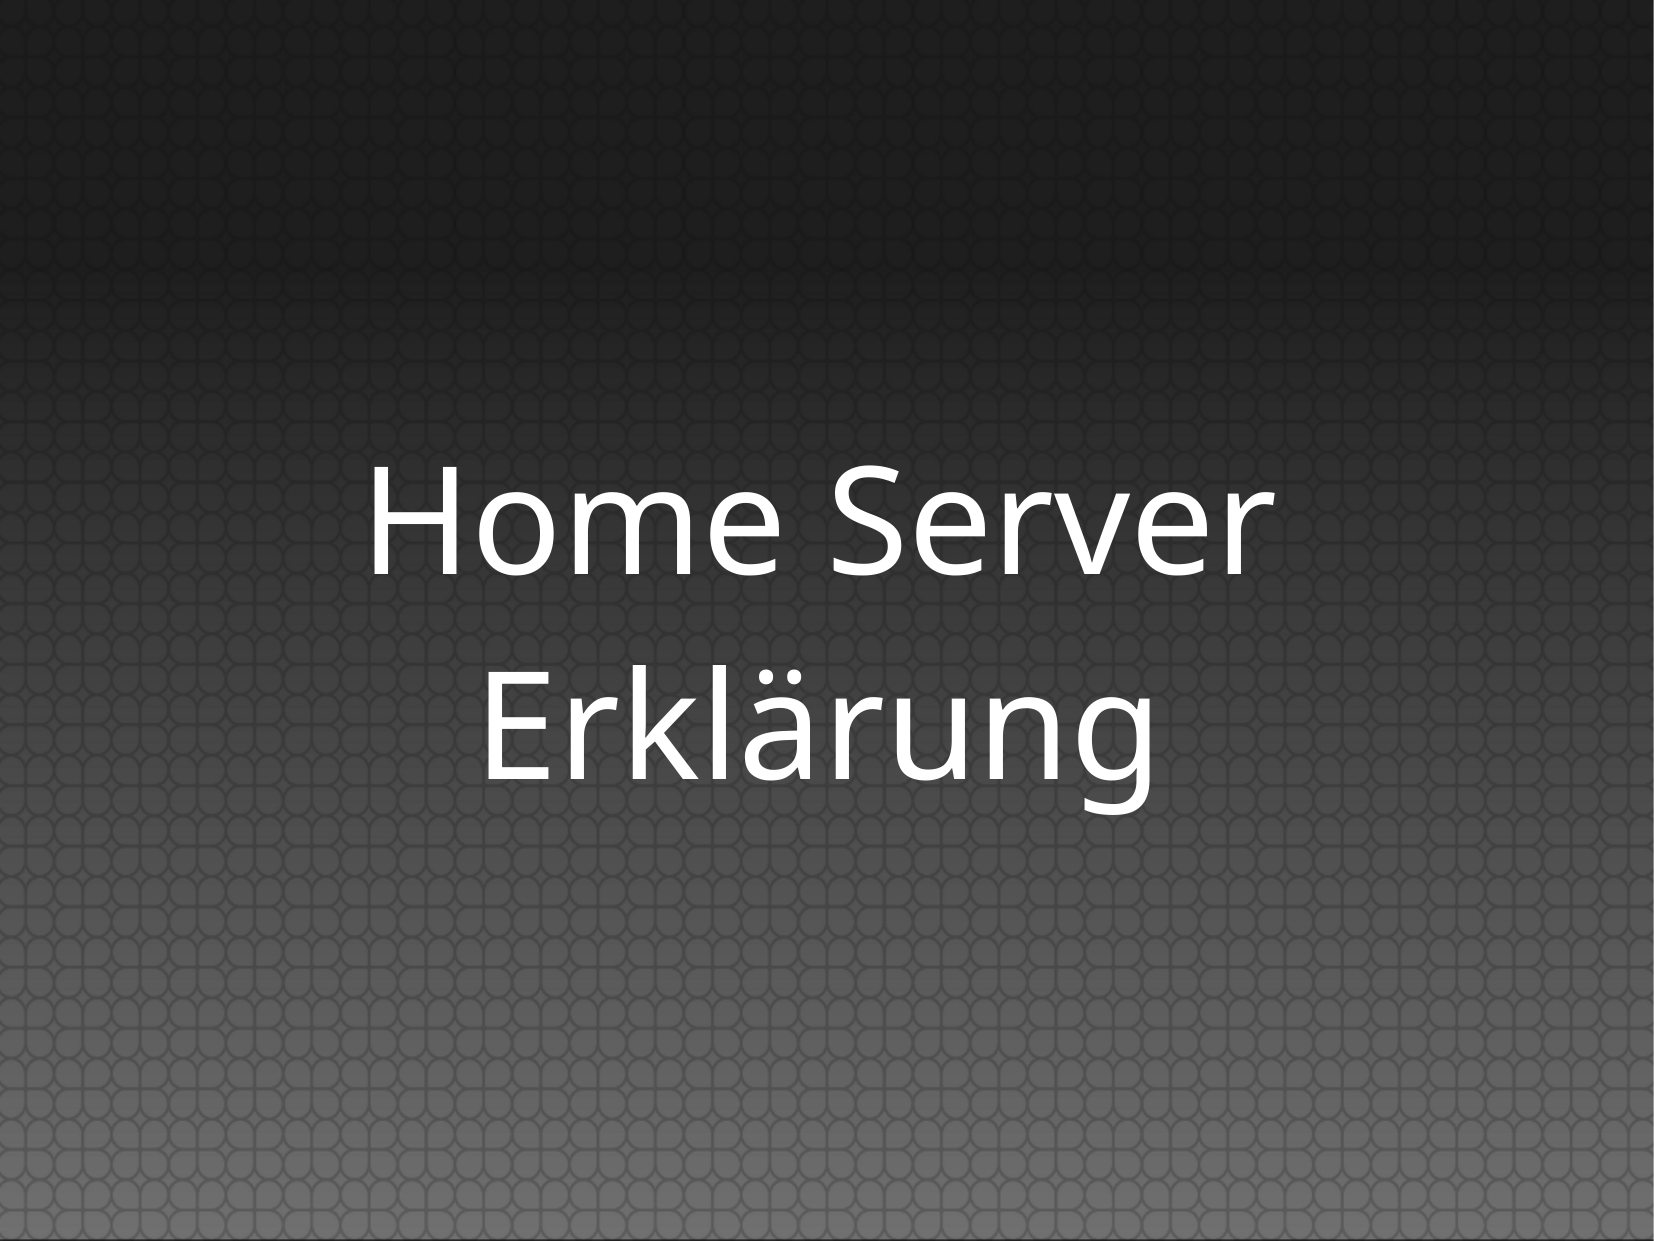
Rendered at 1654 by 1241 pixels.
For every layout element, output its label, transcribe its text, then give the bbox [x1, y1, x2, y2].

title Home Server Erklärung [75, 451, 1564, 787]
picture [0, 0, 1654, 1241]
